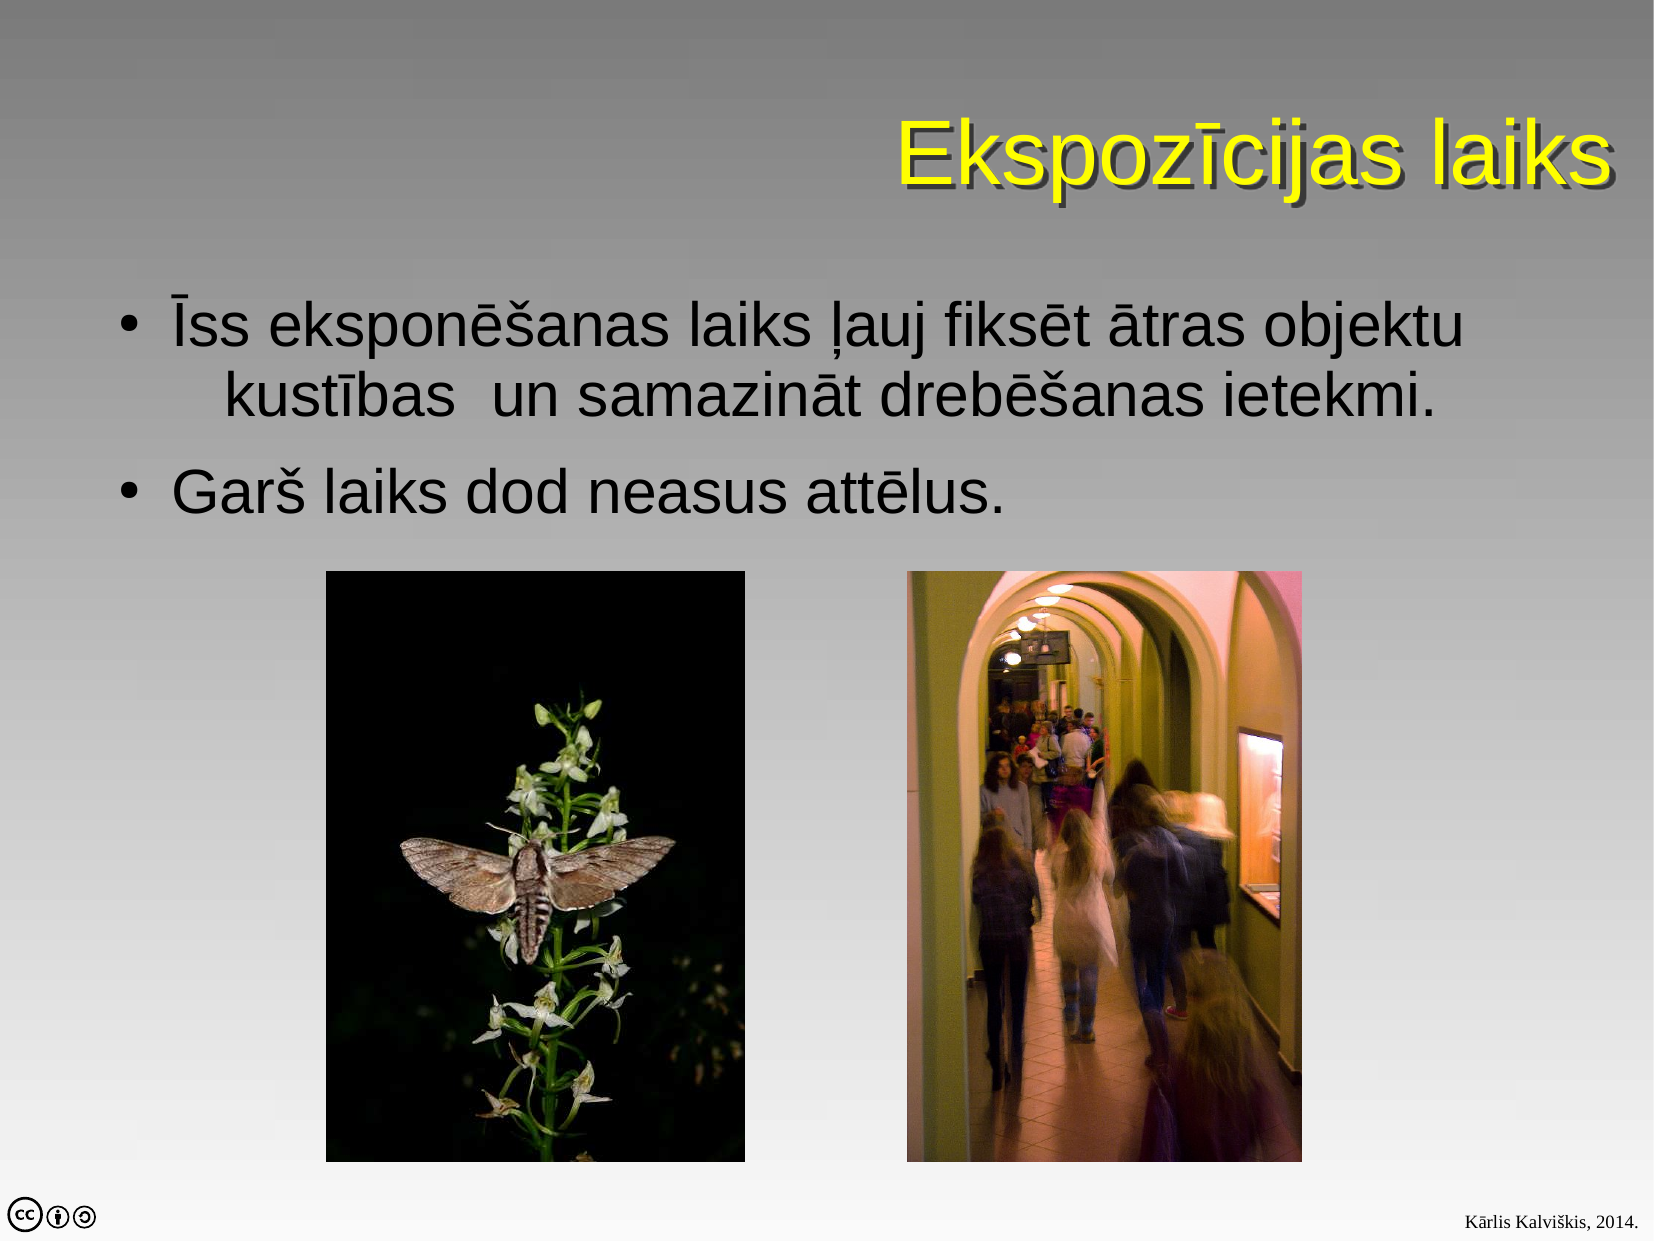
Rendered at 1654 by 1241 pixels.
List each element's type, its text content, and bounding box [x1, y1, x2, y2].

title Ekspozīcijas laiks [42, 49, 1615, 257]
list Īss eksponēšanas laiks ļauj fiksēt ātras objektu kustības un samazināt drebēšanas ietekmi. Garš laiks dod neasus attēlus. [82, 290, 1571, 1094]
picture [0, 0, 1654, 1241]
